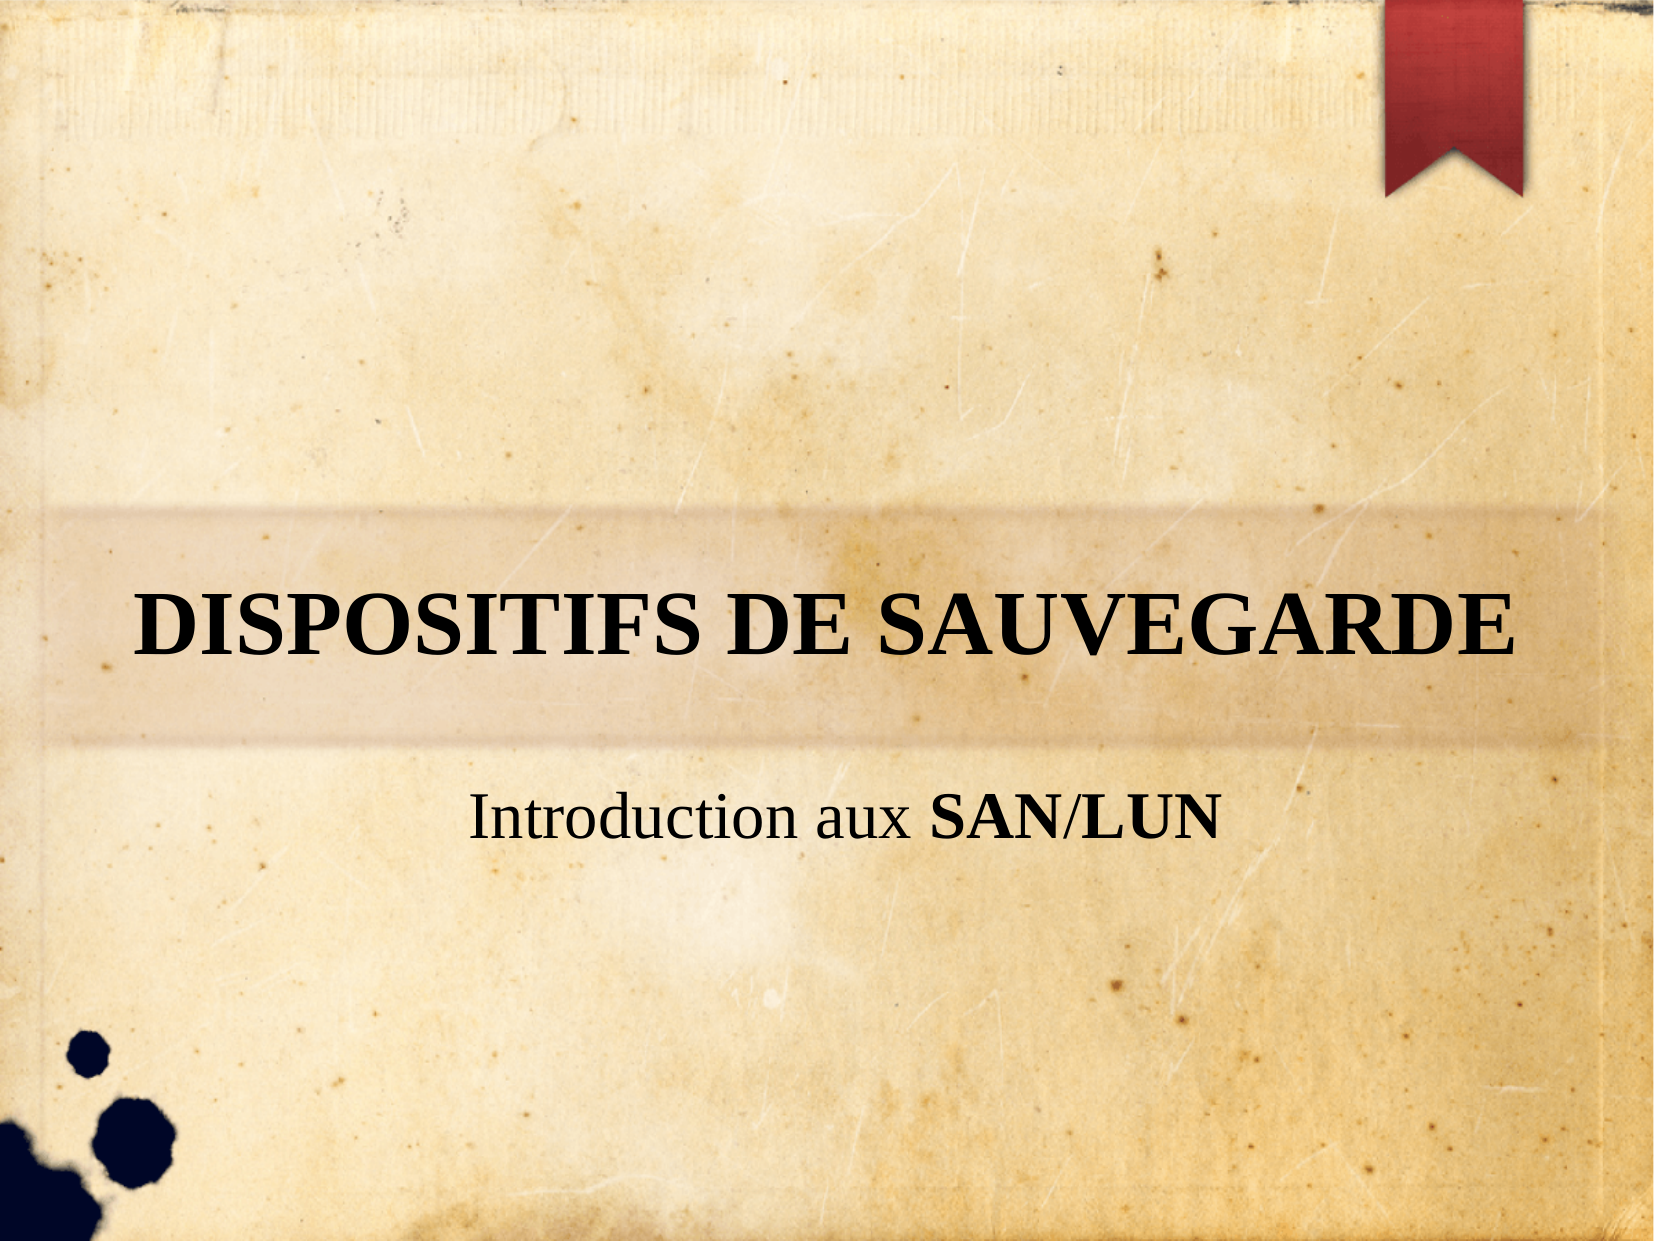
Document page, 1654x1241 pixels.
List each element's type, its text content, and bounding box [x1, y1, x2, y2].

title DISPOSITIFS DE SAUVEGARDE [82, 441, 1571, 806]
list Introduction aux SAN/LUN [82, 779, 1538, 1205]
picture [0, 0, 1654, 1241]
